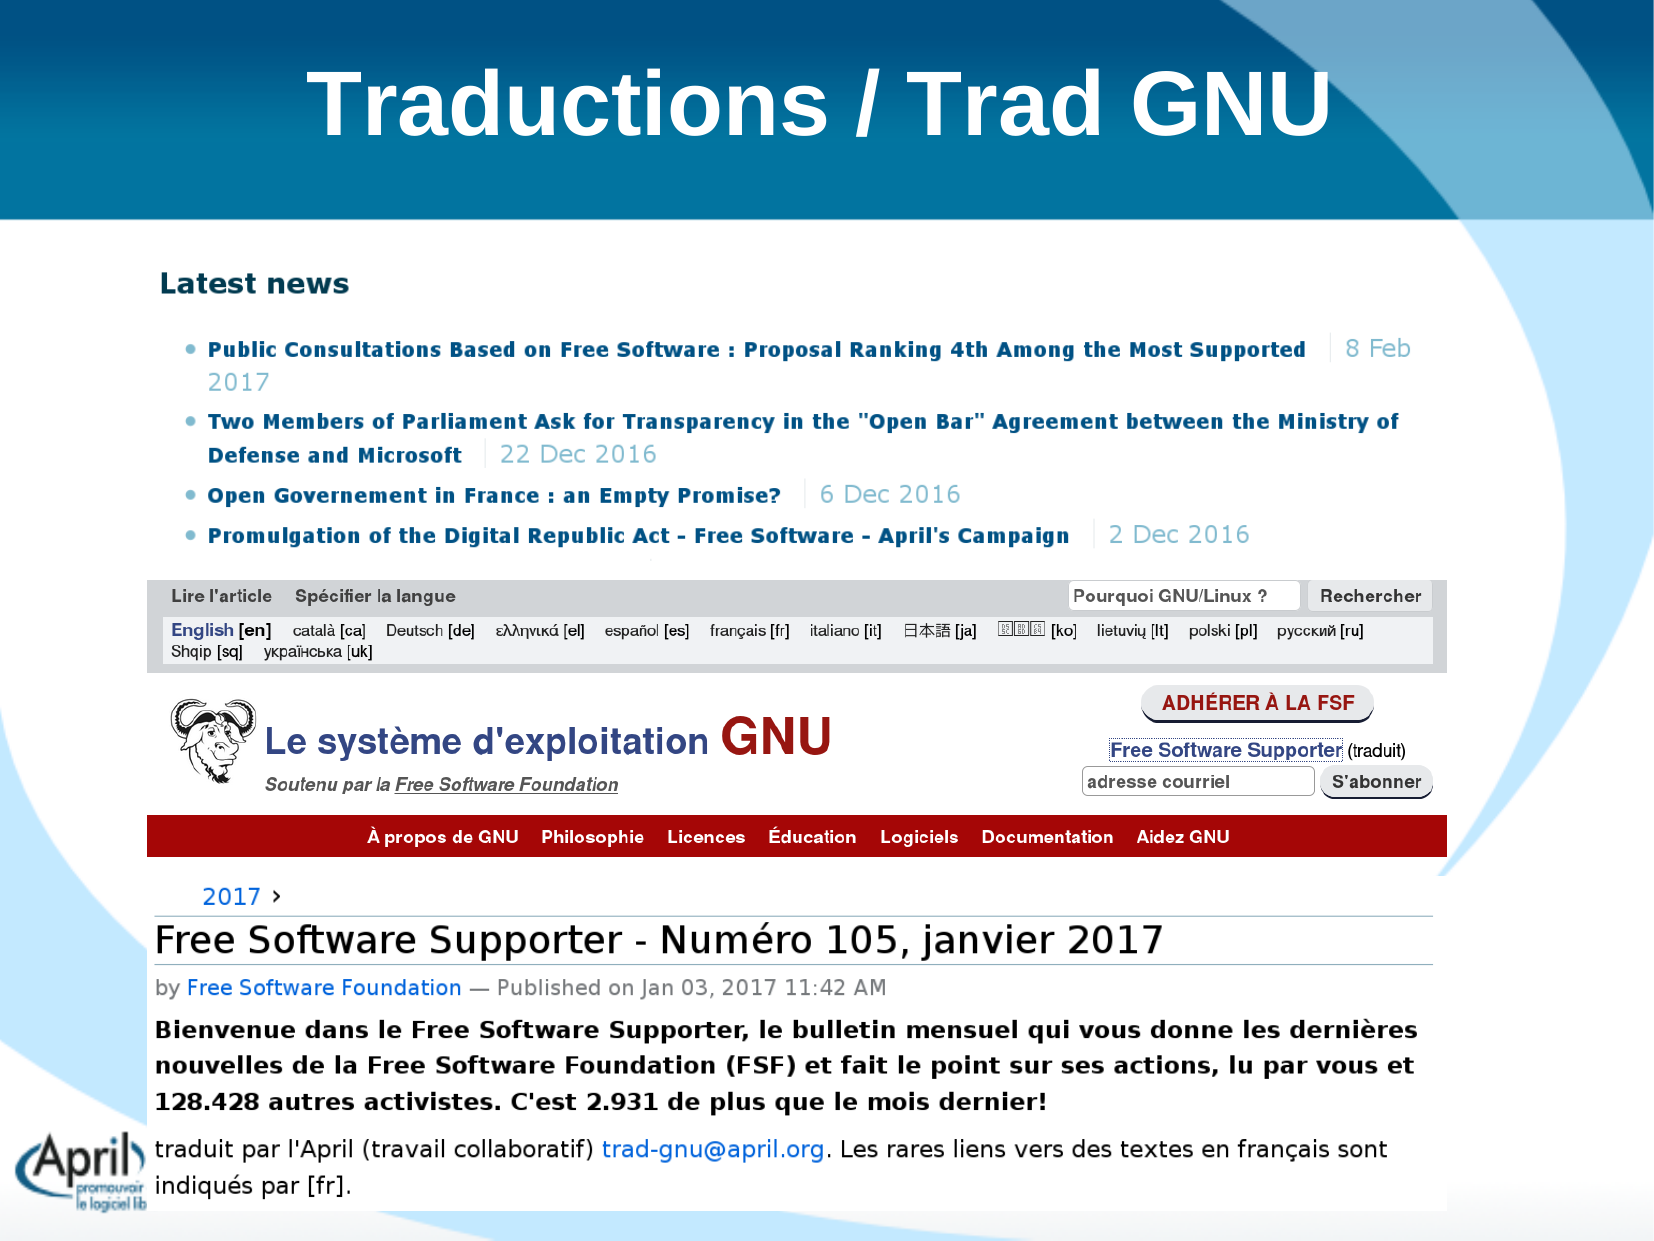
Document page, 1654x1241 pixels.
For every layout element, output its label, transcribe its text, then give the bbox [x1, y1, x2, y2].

title Traductions / Trad GNU [76, 7, 1565, 200]
picture [0, 0, 1654, 1241]
